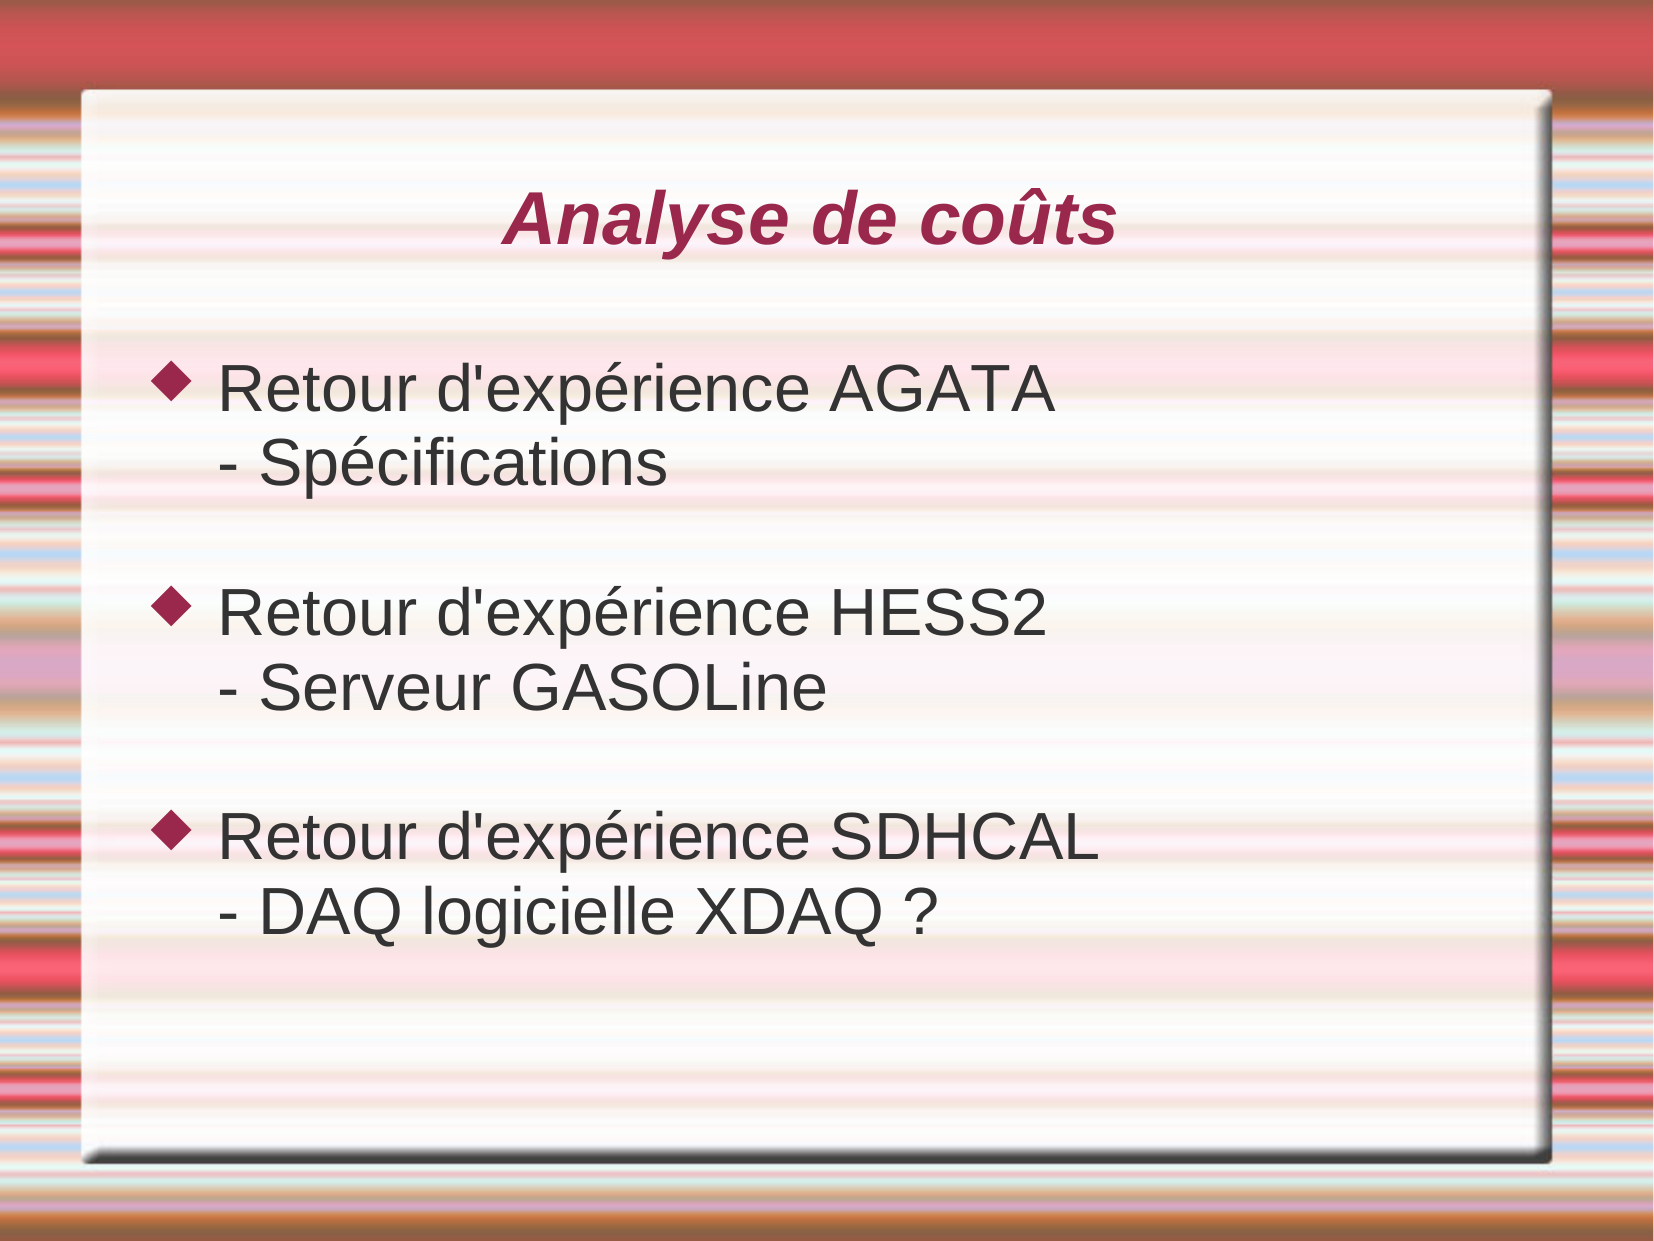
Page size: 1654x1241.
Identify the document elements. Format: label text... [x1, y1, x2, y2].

picture [0, 0, 1654, 1241]
list Retour d'expérience AGATA - Spécifications Retour d'expérience HESS2 - Serveur GASOLine Retour d'expérience SDHCAL - DAQ logicielle XDAQ ? [134, 350, 1516, 1133]
title Analyse de coûts [88, 114, 1534, 322]
